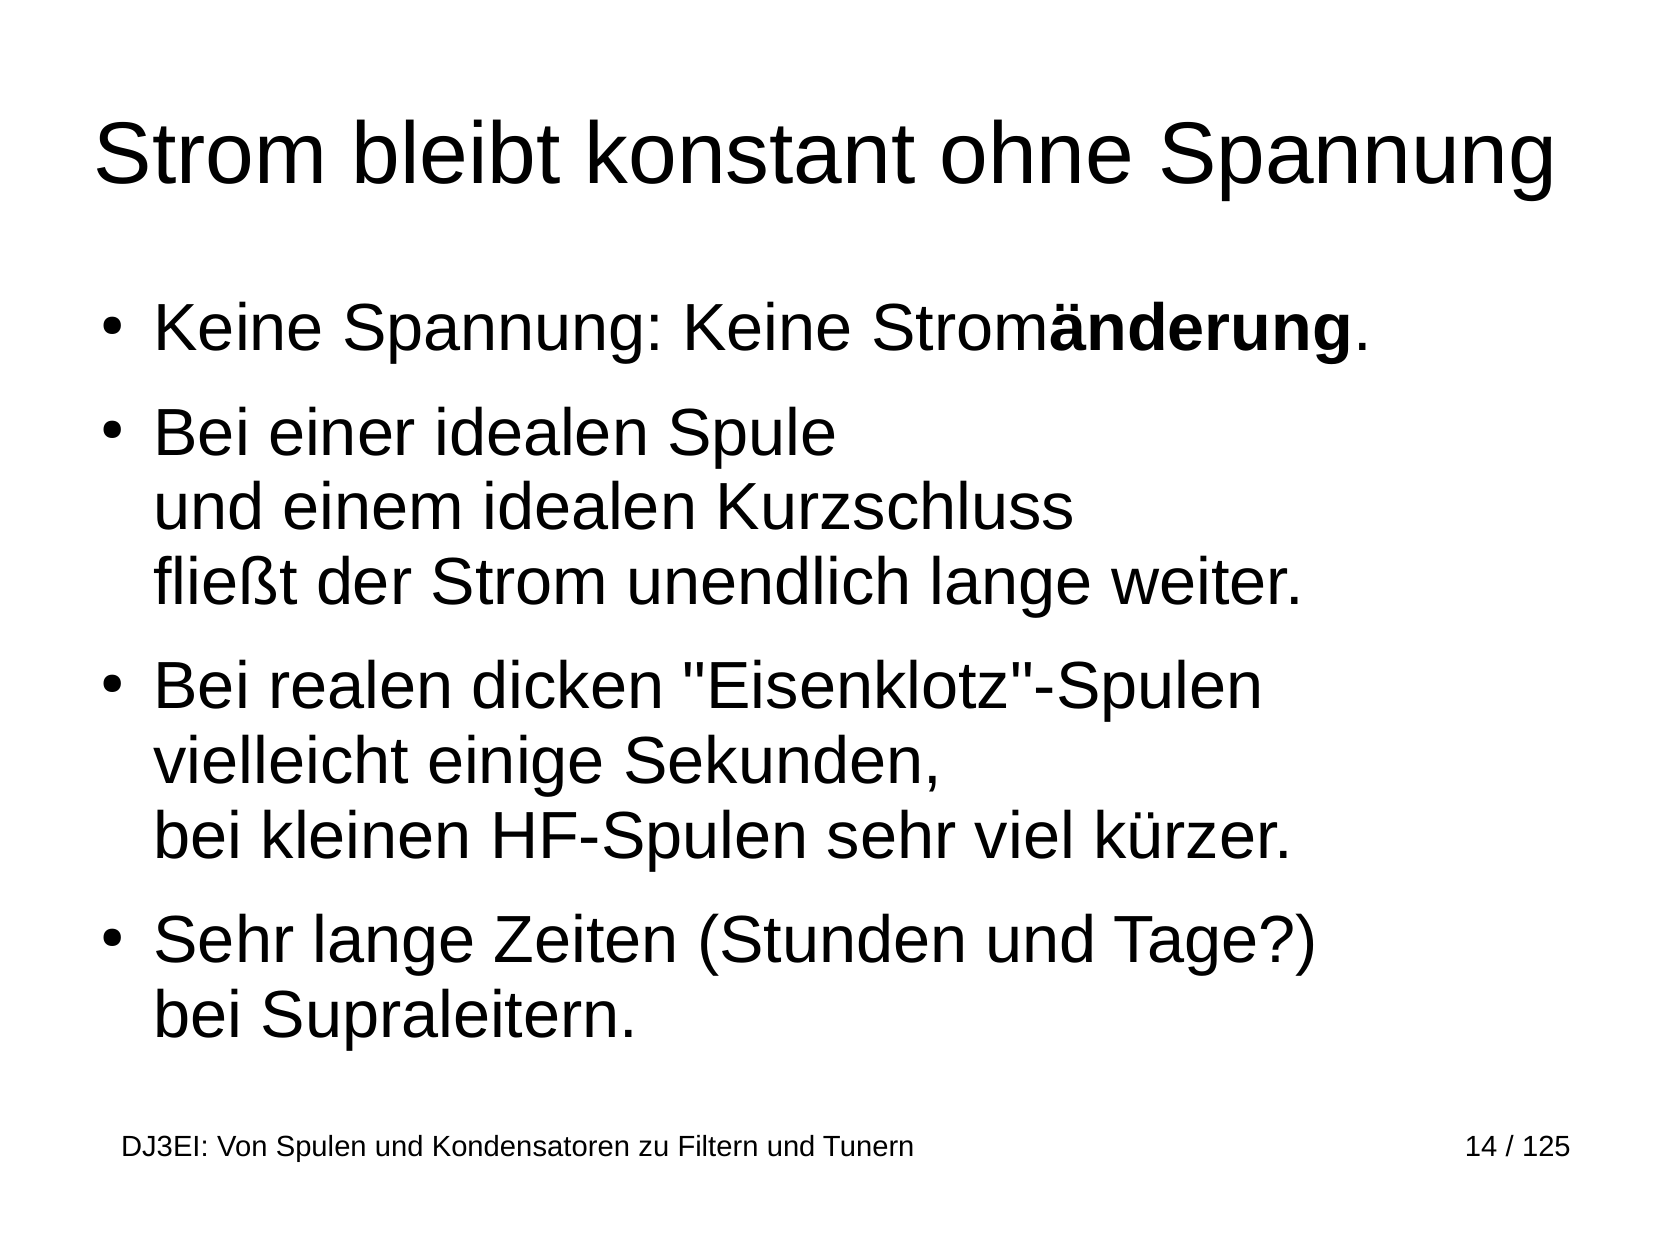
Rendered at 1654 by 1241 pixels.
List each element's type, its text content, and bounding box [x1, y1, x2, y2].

title Strom bleibt konstant ohne Spannung [82, 49, 1571, 257]
list Keine Spannung: Keine Stromänderung. Bei einer idealen Spule und einem idealen Kurzschluss fließt der Strom unendlich lange weiter. Bei realen dicken "Eisenklotz"-Spulen vielleicht einige Sekunden, bei kleinen HF-Spulen sehr viel kürzer. Sehr lange Zeiten (Stunden und Tage?) bei Supraleitern. [82, 290, 1571, 1111]
